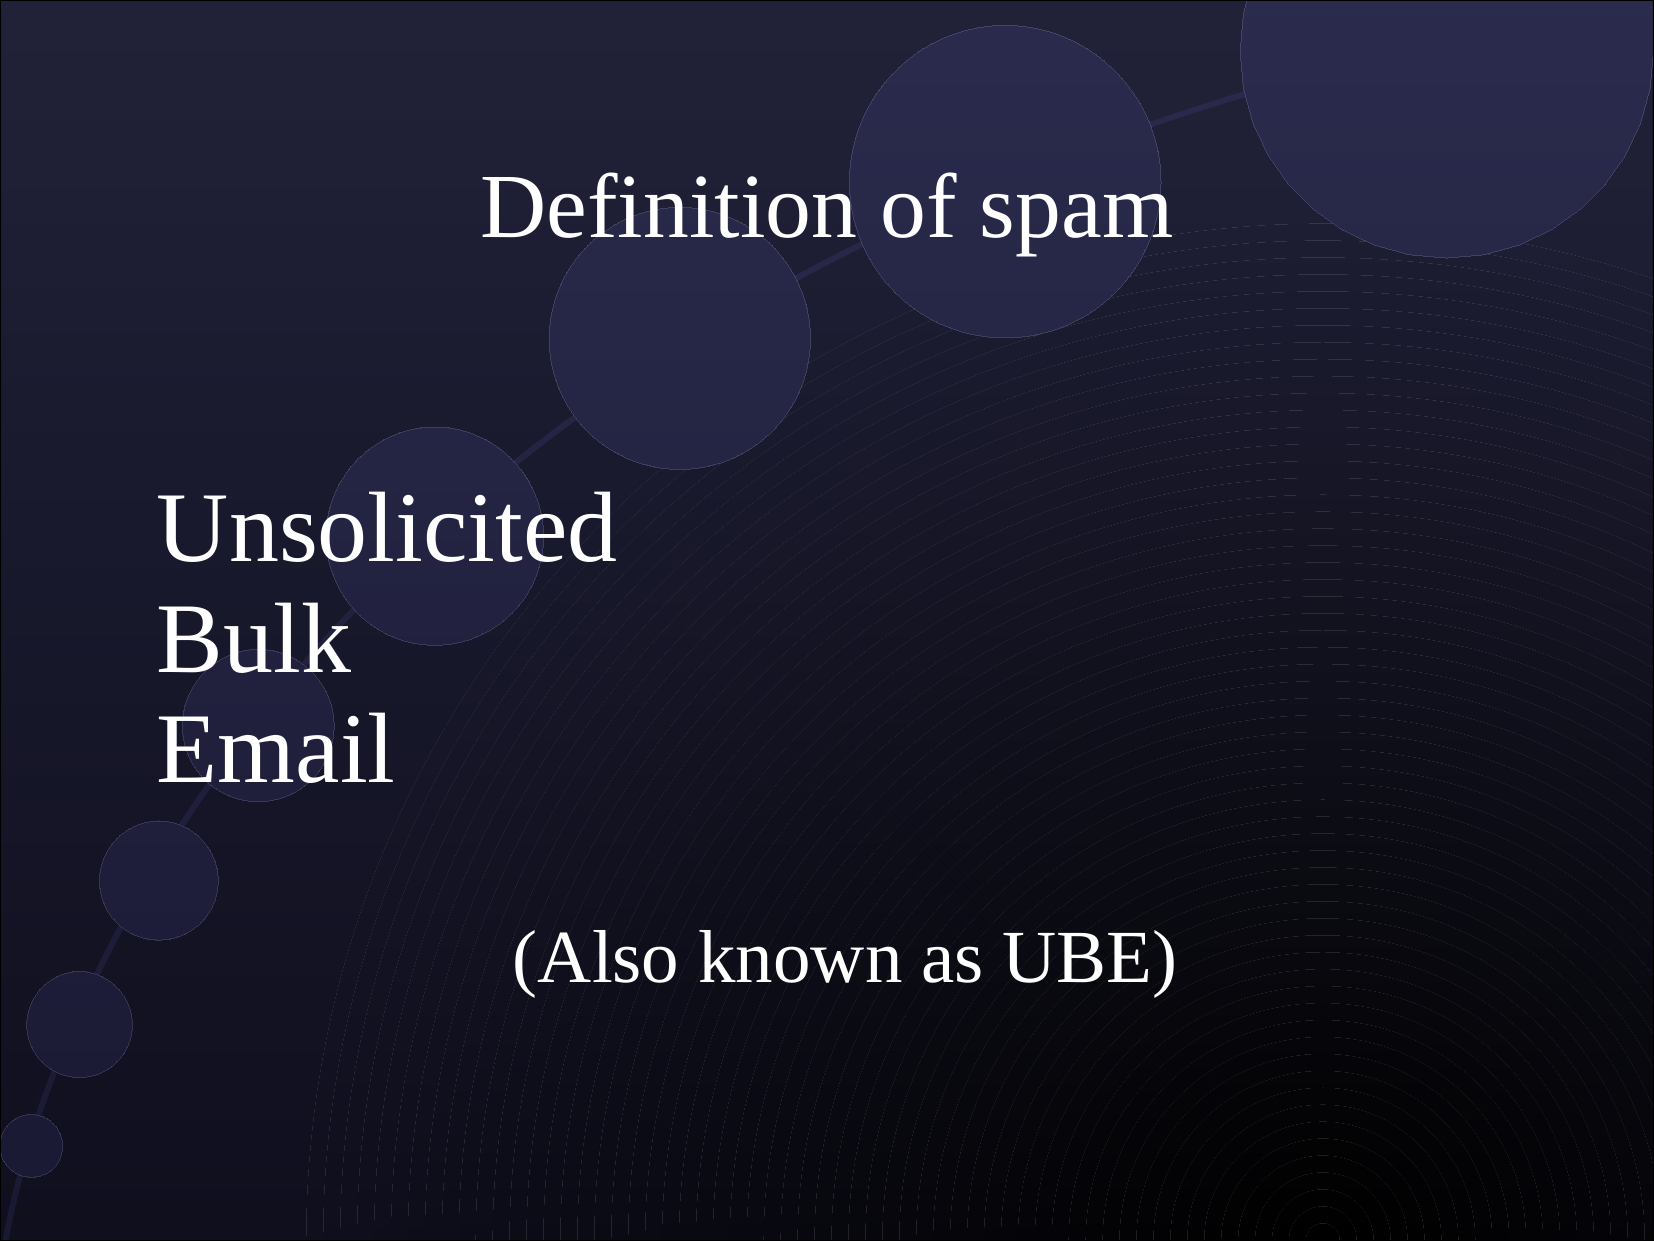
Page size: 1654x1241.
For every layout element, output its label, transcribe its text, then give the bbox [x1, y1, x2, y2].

title Definition of spam [121, 102, 1534, 311]
subtitle Unsolicited Bulk Email (Also known as UBE) [121, 344, 1534, 1127]
